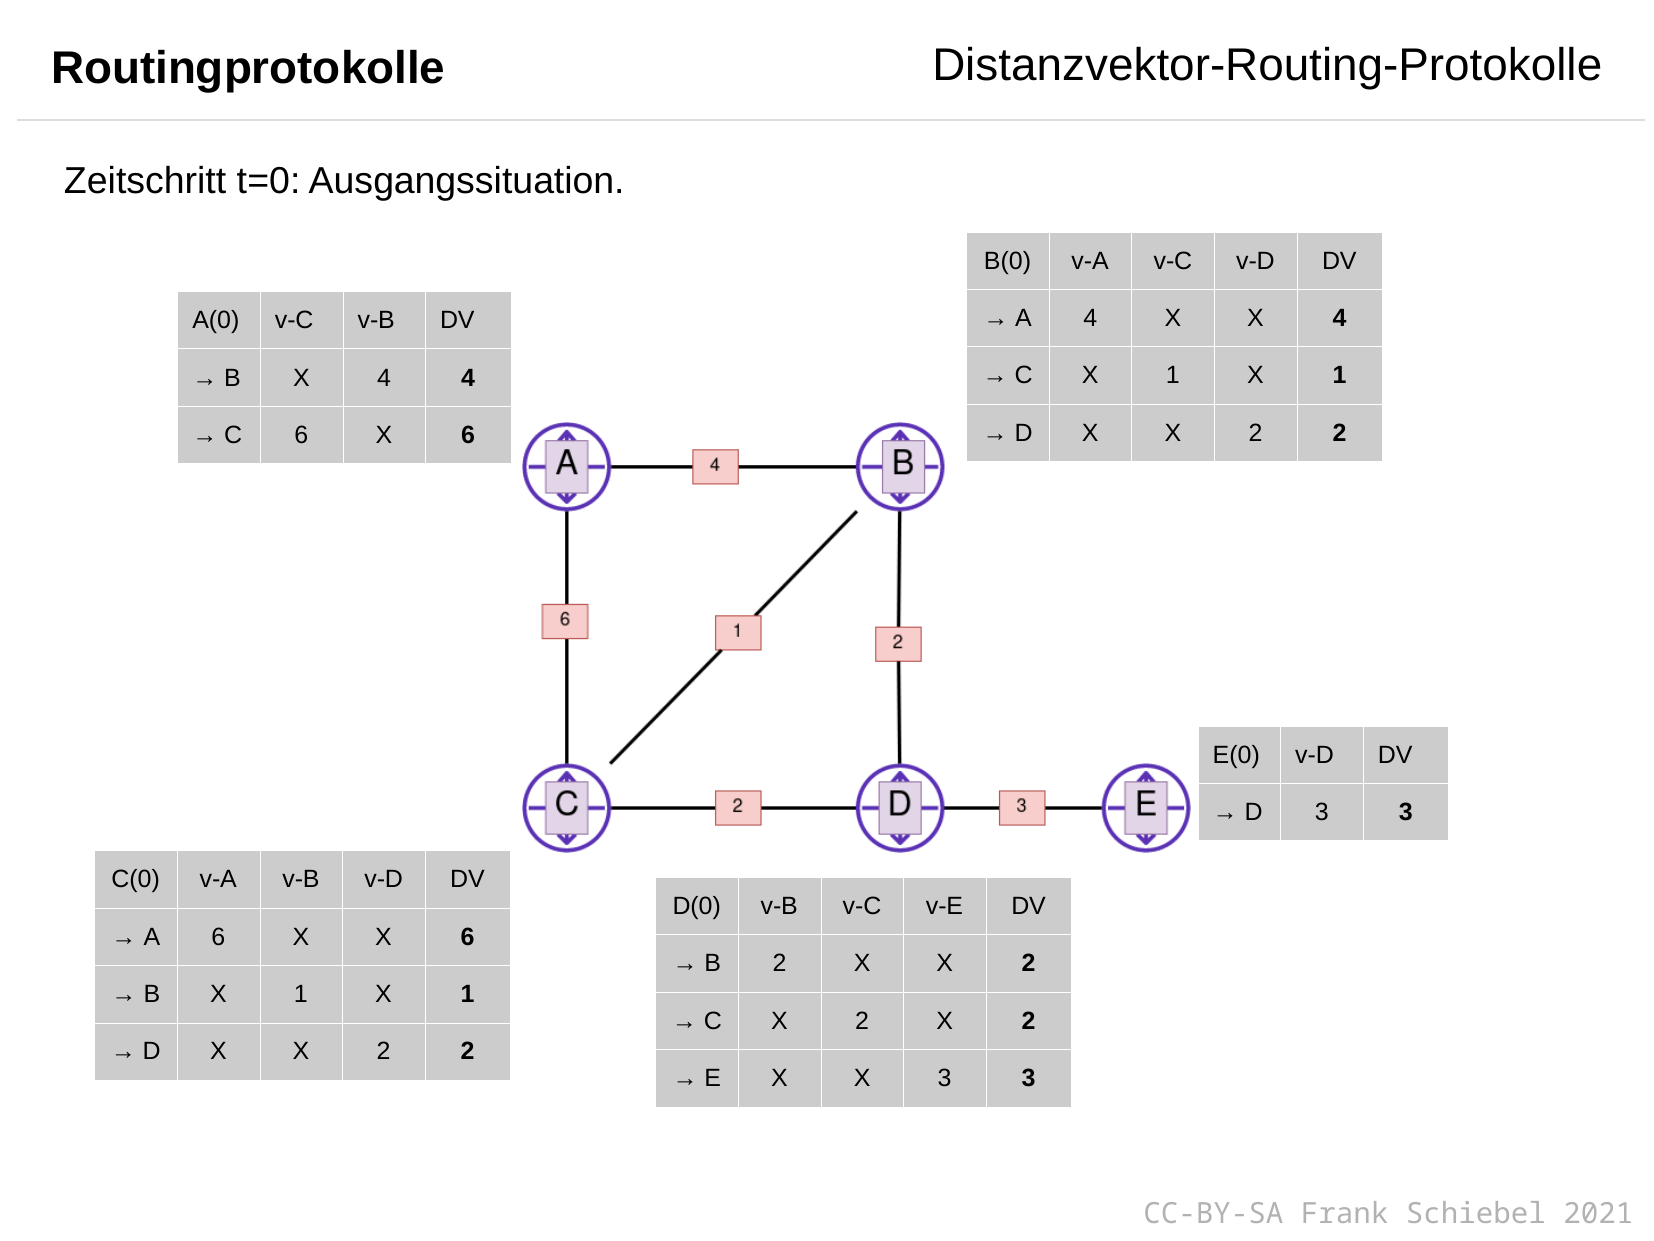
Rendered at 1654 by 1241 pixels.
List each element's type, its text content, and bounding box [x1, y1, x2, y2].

table_cell X [1215, 347, 1297, 404]
table_header v-A [1050, 233, 1131, 289]
table_cell 2 [426, 1024, 510, 1080]
table_cell X [344, 407, 425, 463]
table_cell 6 [261, 407, 343, 463]
table_header v-A [178, 851, 260, 908]
table_cell X [178, 1024, 260, 1080]
table_cell X [343, 966, 425, 1023]
table_header DV [1298, 233, 1382, 289]
table_cell 2 [1298, 405, 1382, 461]
table_cell → D [95, 1024, 177, 1080]
text_box Distanzvektor-Routing-Protokolle [904, 31, 1618, 98]
table_cell 4 [344, 349, 425, 406]
table_cell 3 [987, 1050, 1071, 1107]
table_cell 3 [1364, 784, 1448, 840]
table_cell 1 [1298, 347, 1382, 404]
table_cell X [261, 1024, 342, 1080]
table_cell 3 [1281, 784, 1363, 840]
table_cell X [822, 935, 903, 992]
table_cell 2 [987, 993, 1071, 1049]
table_cell X [343, 909, 425, 965]
table_cell → D [1199, 784, 1280, 840]
table_cell X [261, 909, 342, 965]
table_header C(0) [95, 851, 177, 908]
table_header D(0) [656, 878, 738, 934]
table_cell X [1050, 347, 1131, 404]
table_cell 4 [1050, 290, 1131, 346]
table_cell X [1215, 290, 1297, 346]
table_header v-E [904, 878, 986, 934]
table_header v-C [1132, 233, 1214, 289]
table_cell X [904, 993, 986, 1049]
table_cell X [822, 1050, 903, 1107]
table_cell X [739, 993, 821, 1049]
table_header B(0) [967, 233, 1049, 289]
table_cell X [1050, 405, 1131, 461]
table_cell 1 [261, 966, 342, 1023]
table_cell → A [95, 909, 177, 965]
table_cell → C [967, 347, 1049, 404]
table_cell → B [95, 966, 177, 1023]
table_header DV [426, 851, 510, 908]
table_cell 2 [739, 935, 821, 992]
table_cell X [261, 349, 343, 406]
table_cell → A [967, 290, 1049, 346]
table_header v-D [1215, 233, 1297, 289]
table_cell X [1132, 290, 1214, 346]
table_cell 3 [904, 1050, 986, 1107]
table_cell 1 [1132, 347, 1214, 404]
table_header v-C [822, 878, 903, 934]
table_cell → C [656, 993, 738, 1049]
table_cell → E [656, 1050, 738, 1107]
table_cell 2 [987, 935, 1071, 992]
table_cell 2 [343, 1024, 425, 1080]
text_box Routingprotokolle [36, 35, 550, 102]
table_header v-D [343, 851, 425, 908]
table_cell X [178, 966, 260, 1023]
table_header v-B [261, 851, 342, 908]
table_cell 2 [822, 993, 903, 1049]
table_header v-B [739, 878, 821, 934]
table_header v-D [1281, 727, 1363, 783]
table_cell → C [178, 407, 260, 463]
picture [522, 422, 1191, 853]
table_cell 6 [426, 909, 510, 965]
table_cell 6 [426, 407, 511, 463]
table_header E(0) [1199, 727, 1280, 783]
table_header v-B [344, 292, 425, 348]
text_box Zeitschritt t=0: Ausgangssituation. [49, 151, 655, 251]
table_cell 1 [426, 966, 510, 1023]
table_cell 4 [1298, 290, 1382, 346]
table_cell 2 [1215, 405, 1297, 461]
table_header DV [426, 292, 511, 348]
table_cell → B [656, 935, 738, 992]
table_header DV [987, 878, 1071, 934]
table_cell 4 [426, 349, 511, 406]
table_header A(0) [178, 292, 260, 348]
table_cell → D [967, 405, 1049, 461]
table_header DV [1364, 727, 1448, 783]
table_cell X [904, 935, 986, 992]
table_cell X [1132, 405, 1214, 461]
table_cell X [739, 1050, 821, 1107]
table_cell 6 [178, 909, 260, 965]
table_header v-C [261, 292, 343, 348]
table_cell → B [178, 349, 260, 406]
